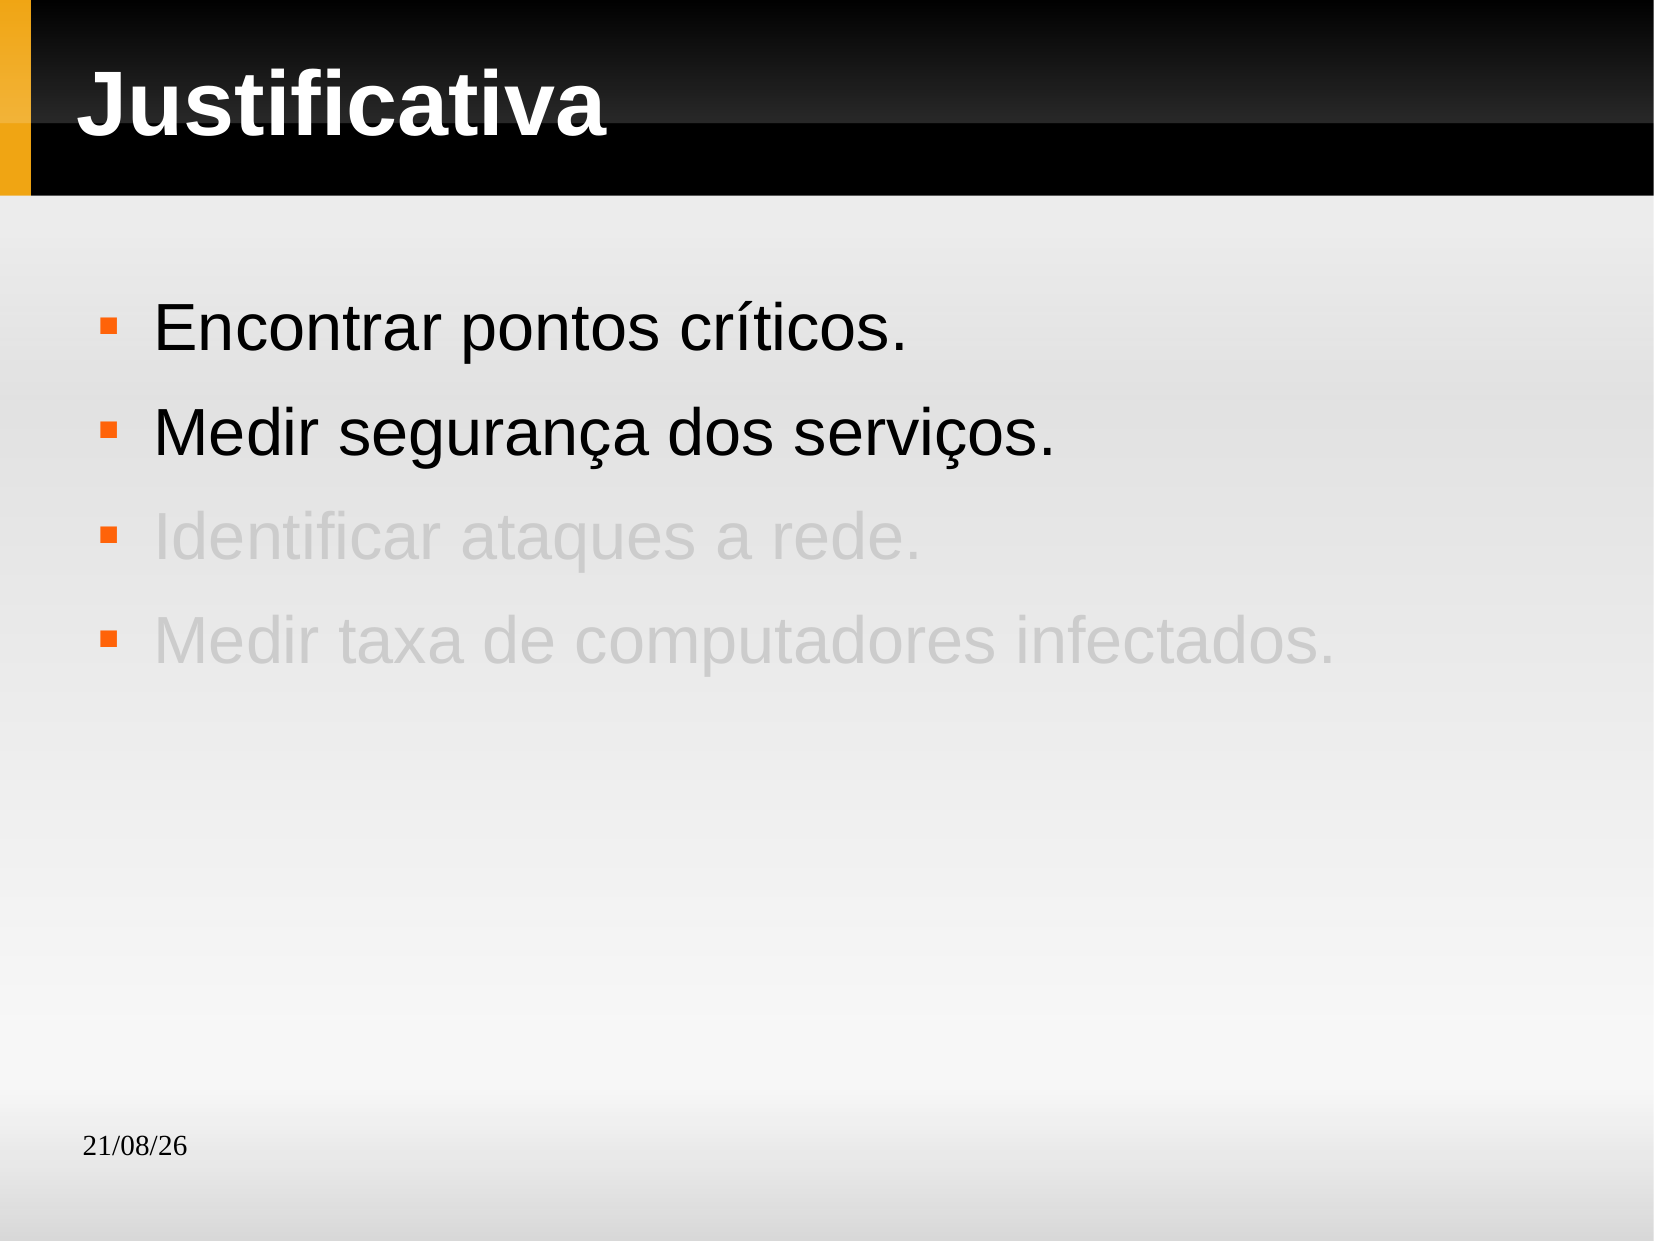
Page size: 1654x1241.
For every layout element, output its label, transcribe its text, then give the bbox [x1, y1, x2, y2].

title Justificativa [76, 7, 1565, 200]
list Encontrar pontos críticos. Medir segurança dos serviços. Identificar ataques a rede. Medir taxa de computadores infectados. [82, 290, 1571, 824]
picture [0, 0, 1654, 1241]
